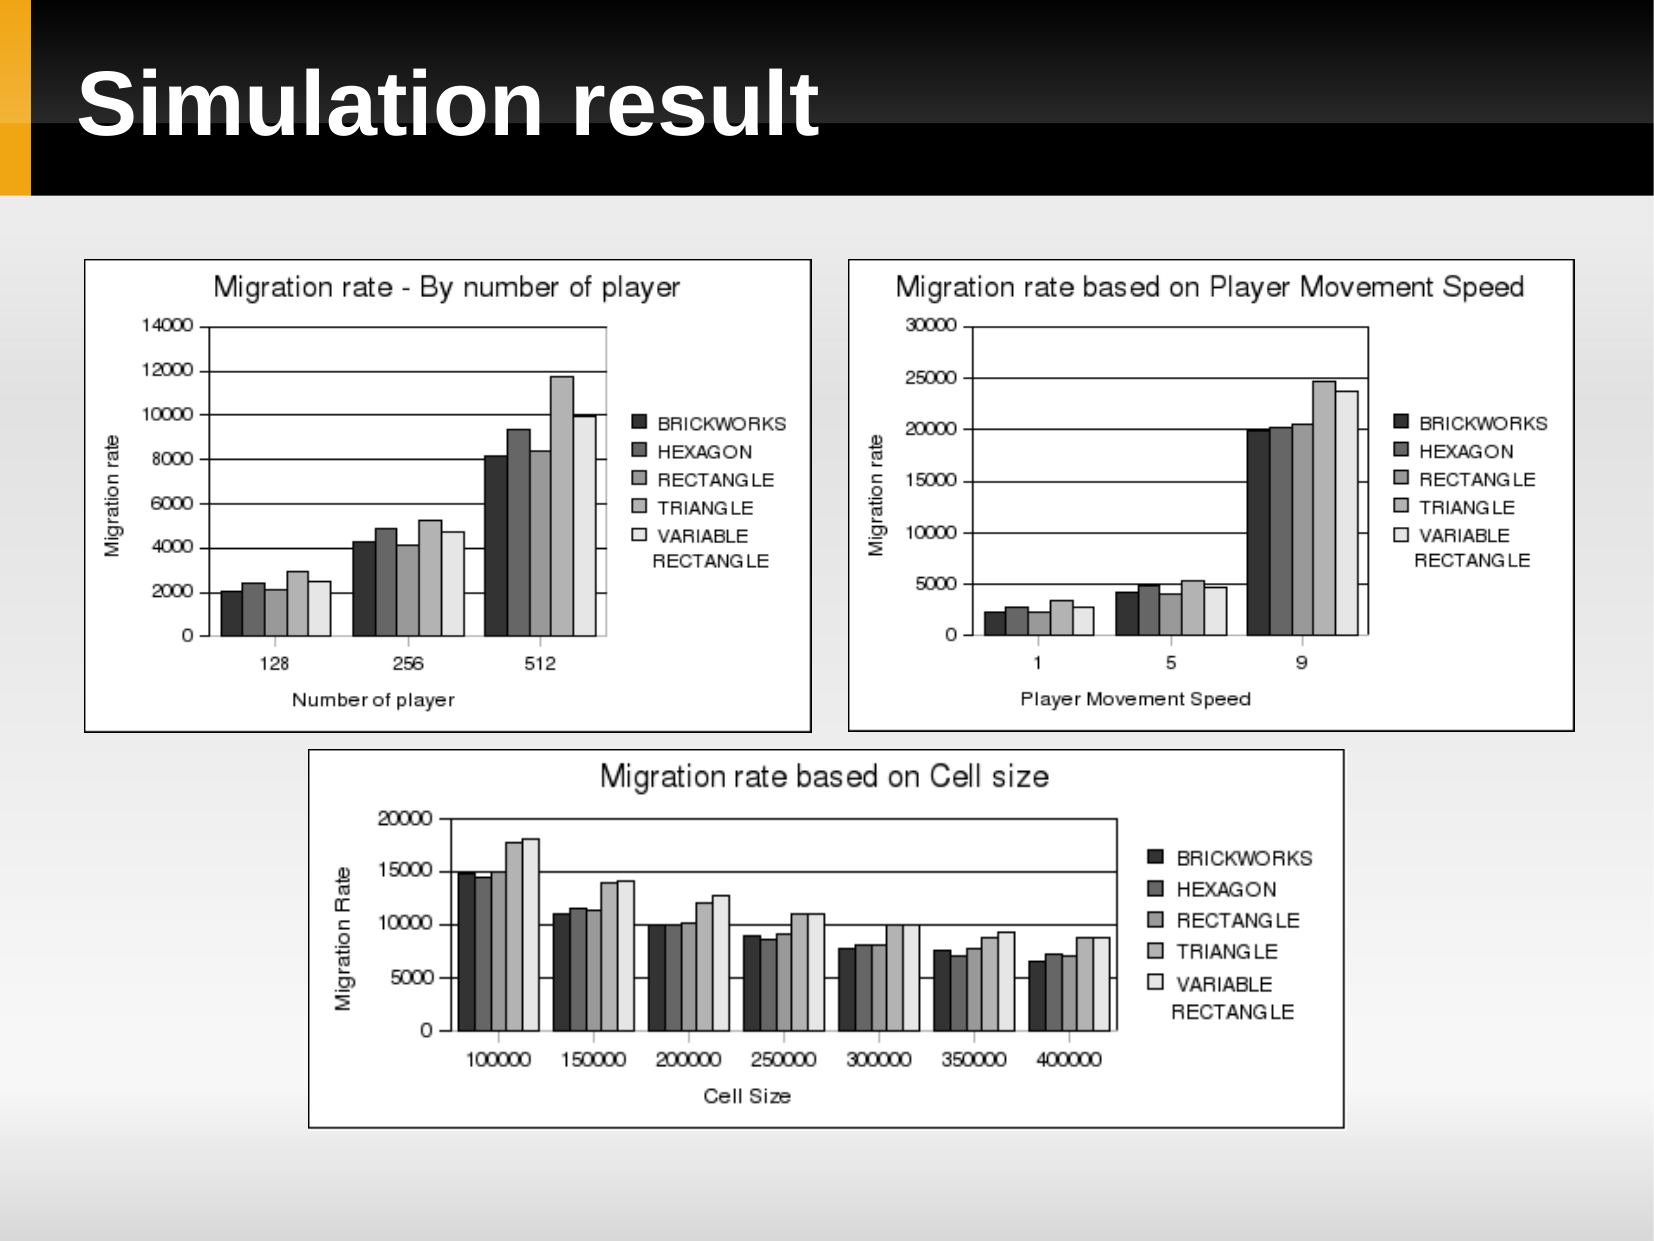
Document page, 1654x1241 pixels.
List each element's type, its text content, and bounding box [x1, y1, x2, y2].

picture [0, 0, 1654, 1241]
title Simulation result [76, 7, 1565, 200]
